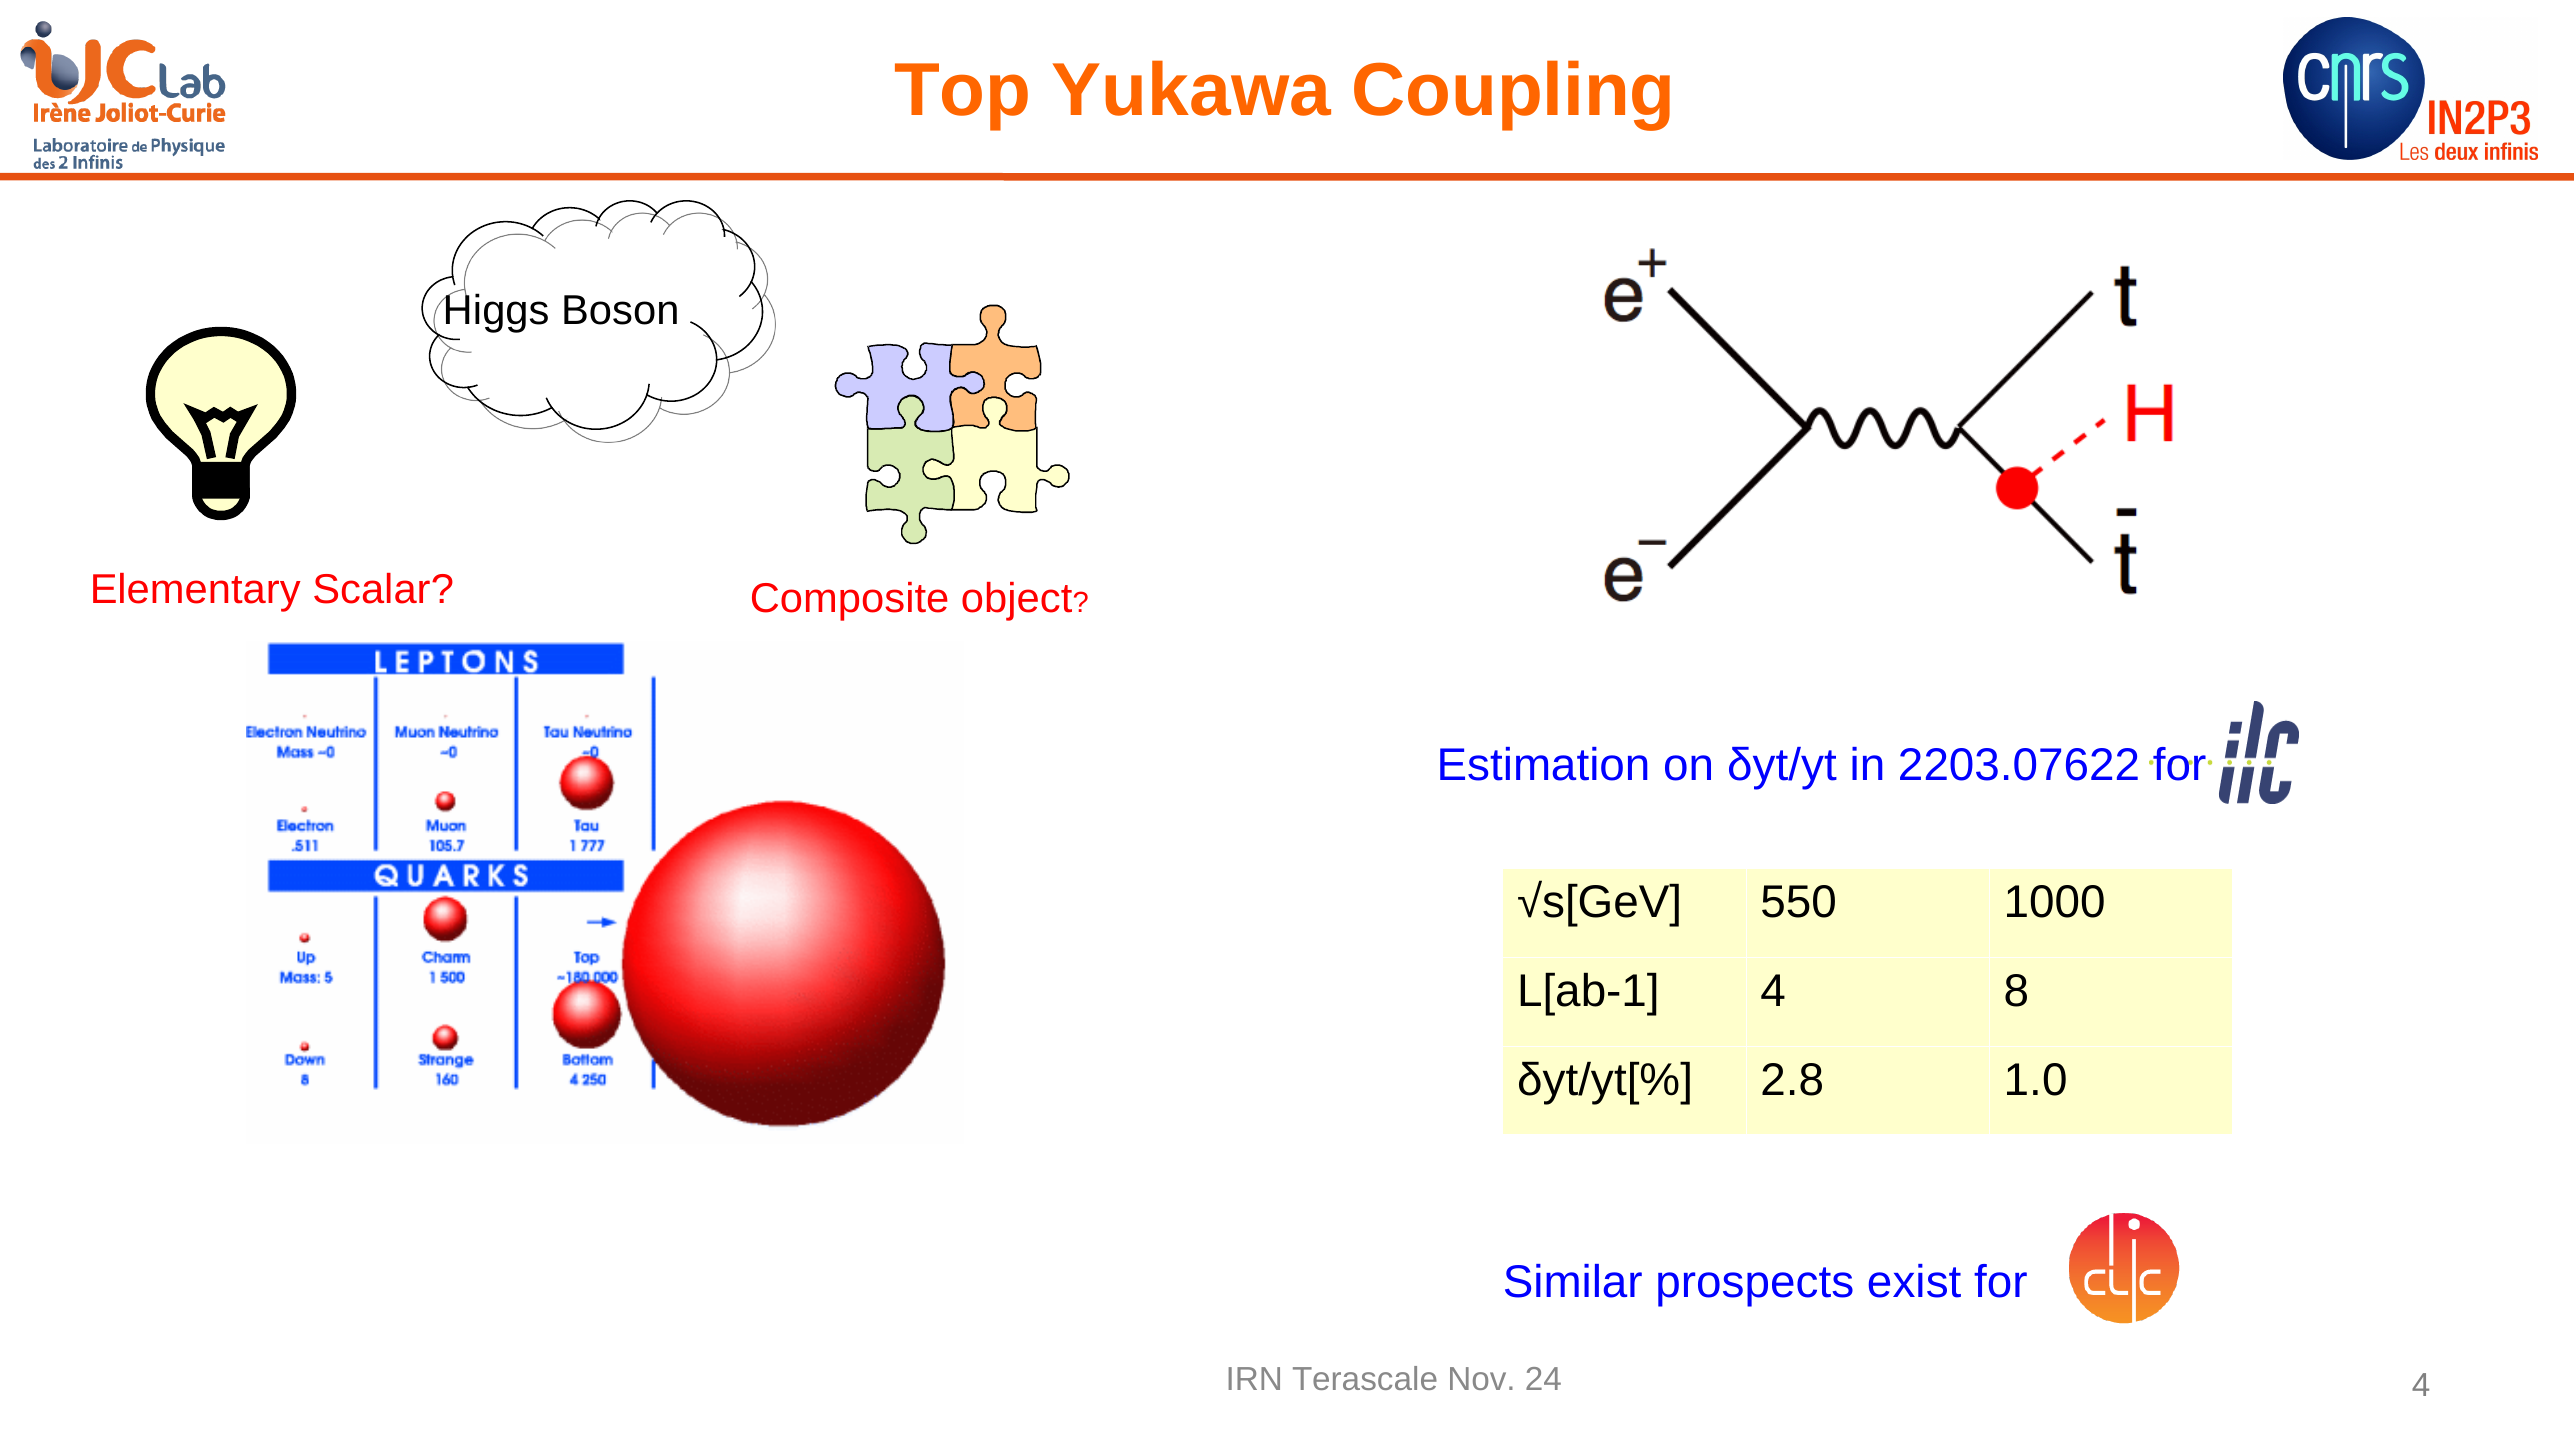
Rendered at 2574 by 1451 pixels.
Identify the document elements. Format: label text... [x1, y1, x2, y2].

text_box Higgs Boson [427, 274, 707, 341]
table_cell δyt/yt[%] [1503, 1047, 1746, 1134]
text_box Composite object? [735, 563, 1160, 638]
text_box [150, 331, 292, 516]
text_box Estimation on δyt/yt in 2203.07622 for [1421, 727, 2437, 845]
table_cell 2.8 [1747, 1047, 1989, 1134]
table_cell 8 [1990, 958, 2232, 1046]
picture [2380, 17, 2538, 160]
table_cell 1.0 [1990, 1047, 2232, 1134]
picture [1567, 205, 2240, 650]
picture [2040, 1184, 2206, 1350]
table_header 550 [1747, 869, 1989, 957]
text_box Similar prospects exist for [1488, 1244, 2040, 1315]
table_header √s[GeV] [1503, 869, 1746, 957]
picture [4, 6, 241, 184]
picture [246, 641, 964, 1144]
table_cell L[ab-1] [1503, 958, 1746, 1046]
text_box Elementary Scalar? [75, 554, 519, 630]
table_header 1000 [1990, 869, 2232, 957]
title Top Yukawa Coupling [191, 9, 2380, 162]
chart [829, 299, 1081, 551]
picture [2149, 701, 2299, 727]
table_cell 4 [1747, 958, 1989, 1046]
